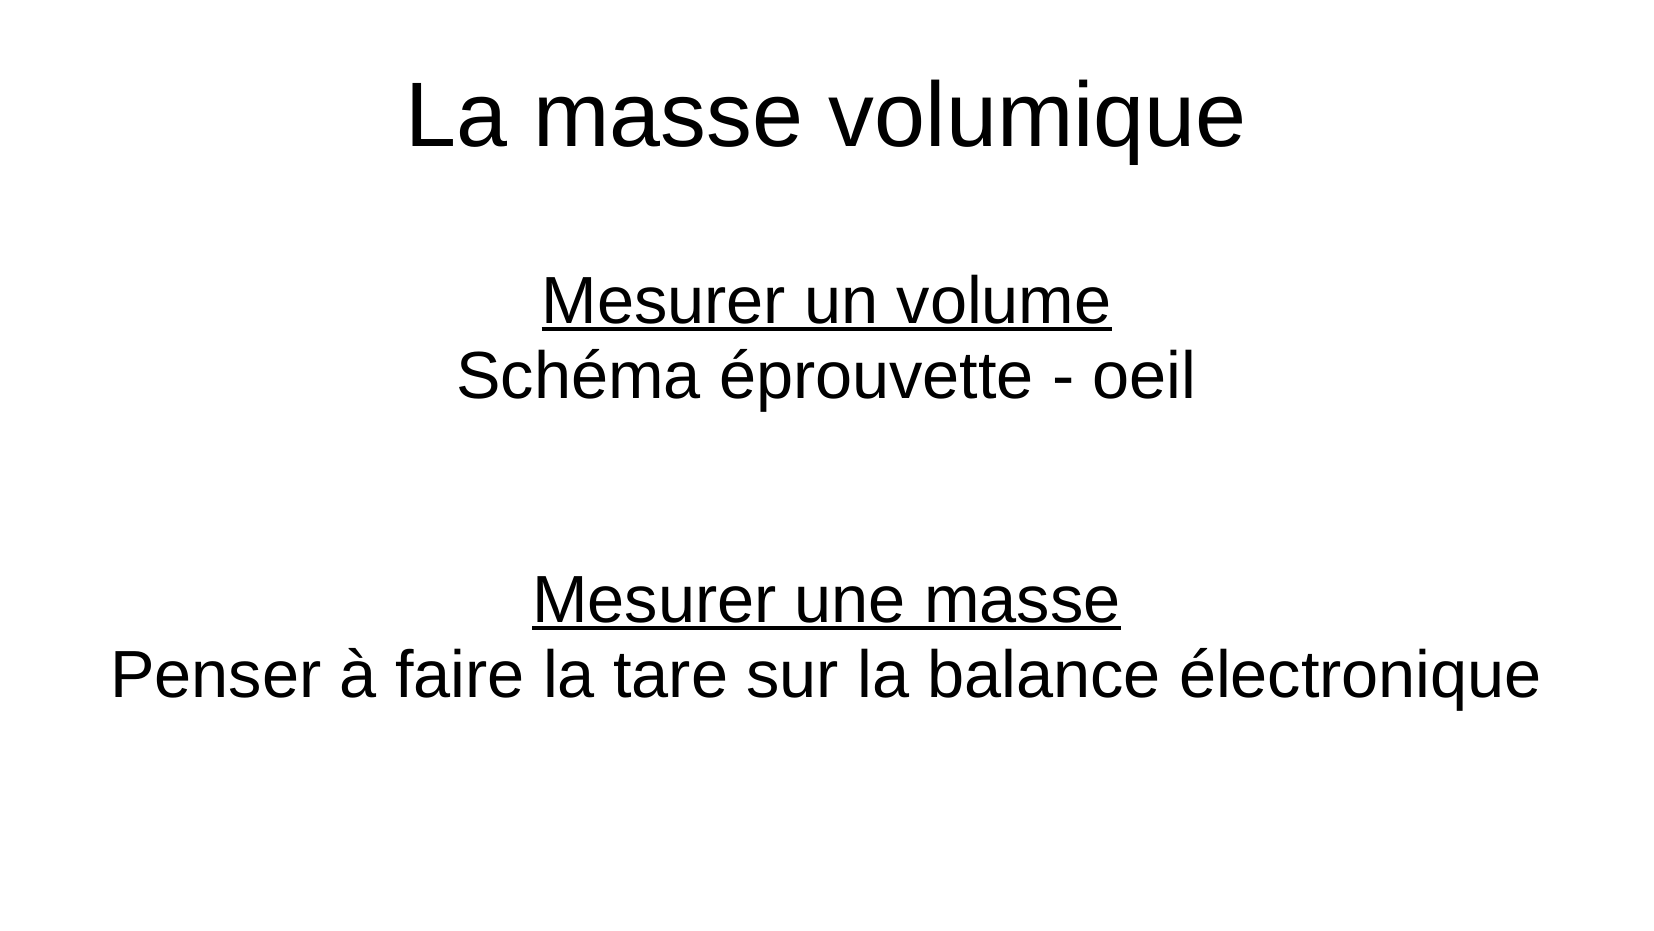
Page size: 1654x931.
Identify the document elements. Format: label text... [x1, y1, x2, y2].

title La masse volumique [82, 37, 1571, 193]
subtitle Mesurer un volume Schéma éprouvette - oeil Mesurer une masse Penser à faire la tare sur la balance électronique [82, 217, 1571, 758]
